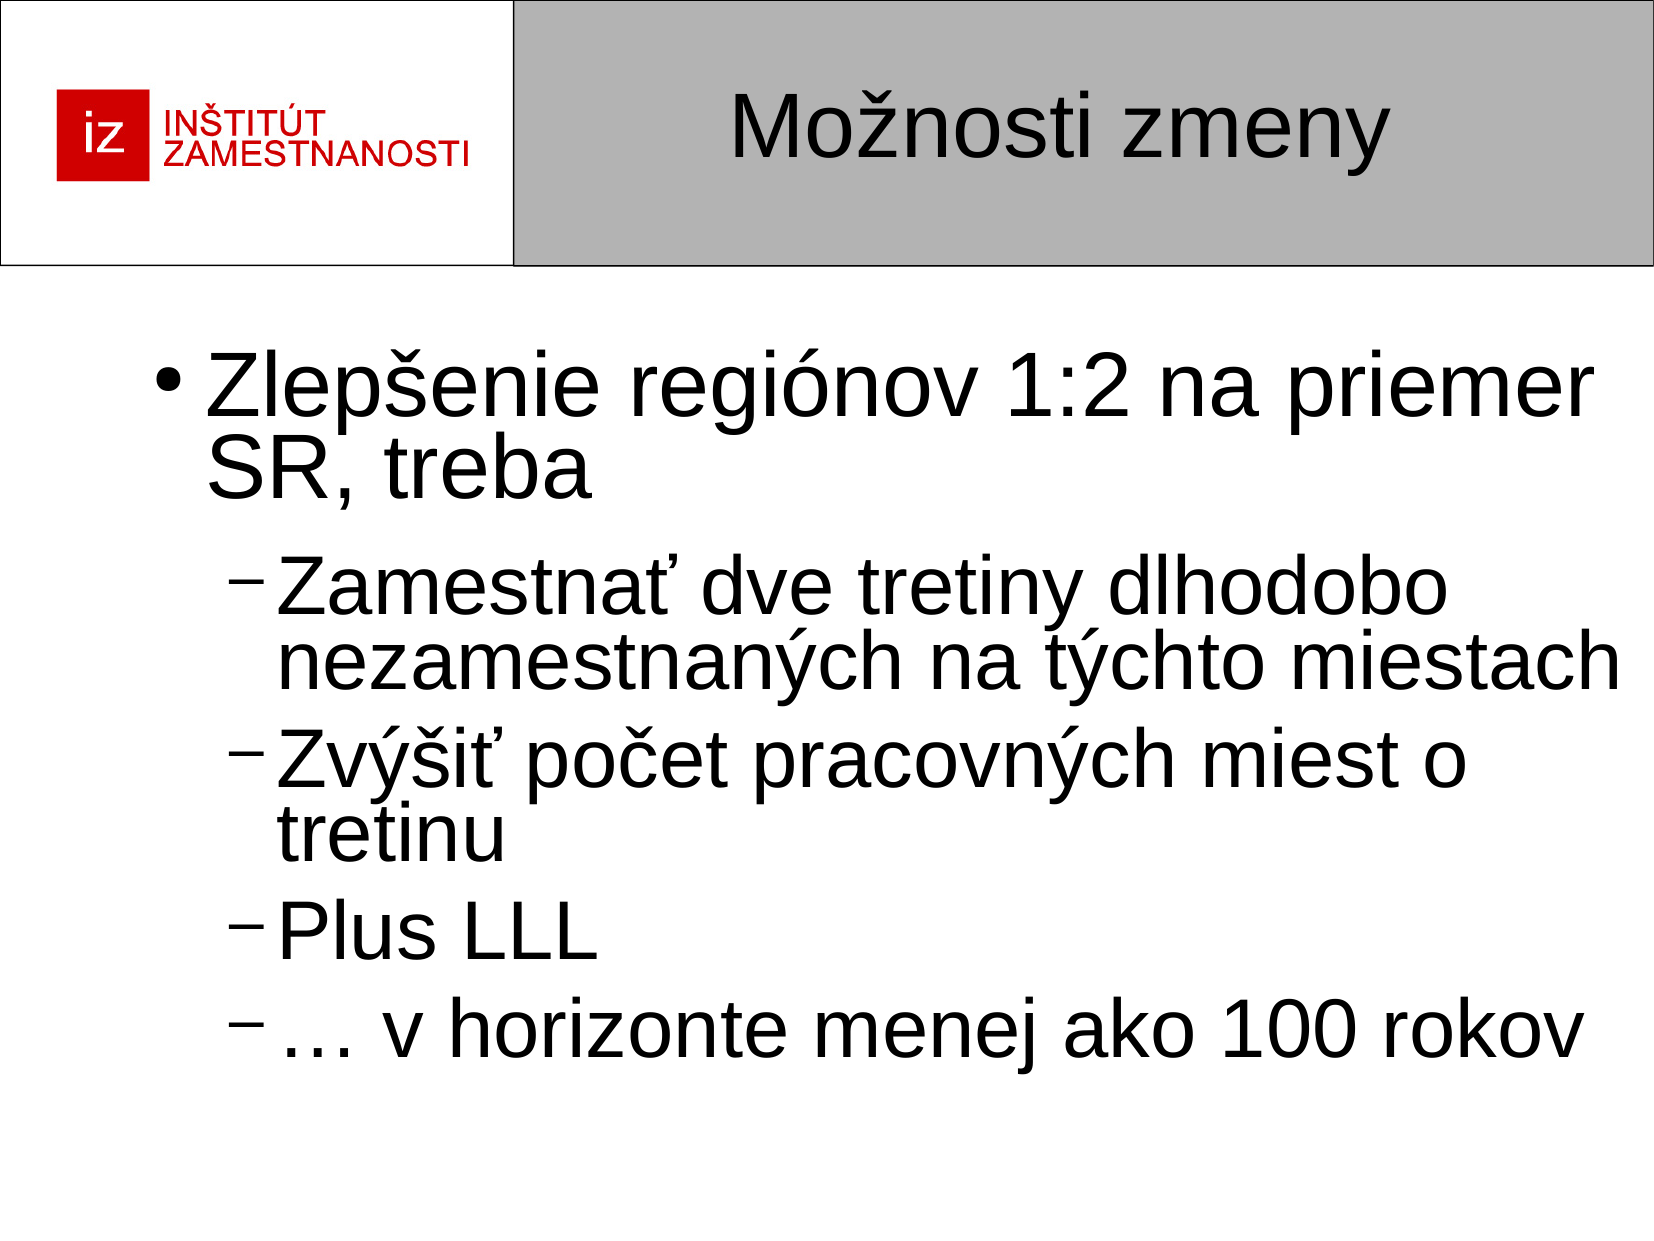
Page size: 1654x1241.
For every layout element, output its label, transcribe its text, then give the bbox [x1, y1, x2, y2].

list Zlepšenie regiónov 1:2 na priemer SR, treba Zamestnať dve tretiny dlhodobo nezamestnaných na týchto miestach Zvýšiť počet pracovných miest o tretinu Plus LLL … v horizonte menej ako 100 rokov [134, 350, 1625, 1094]
picture [5, 8, 512, 257]
title Možnosti zmeny [354, 29, 1654, 237]
